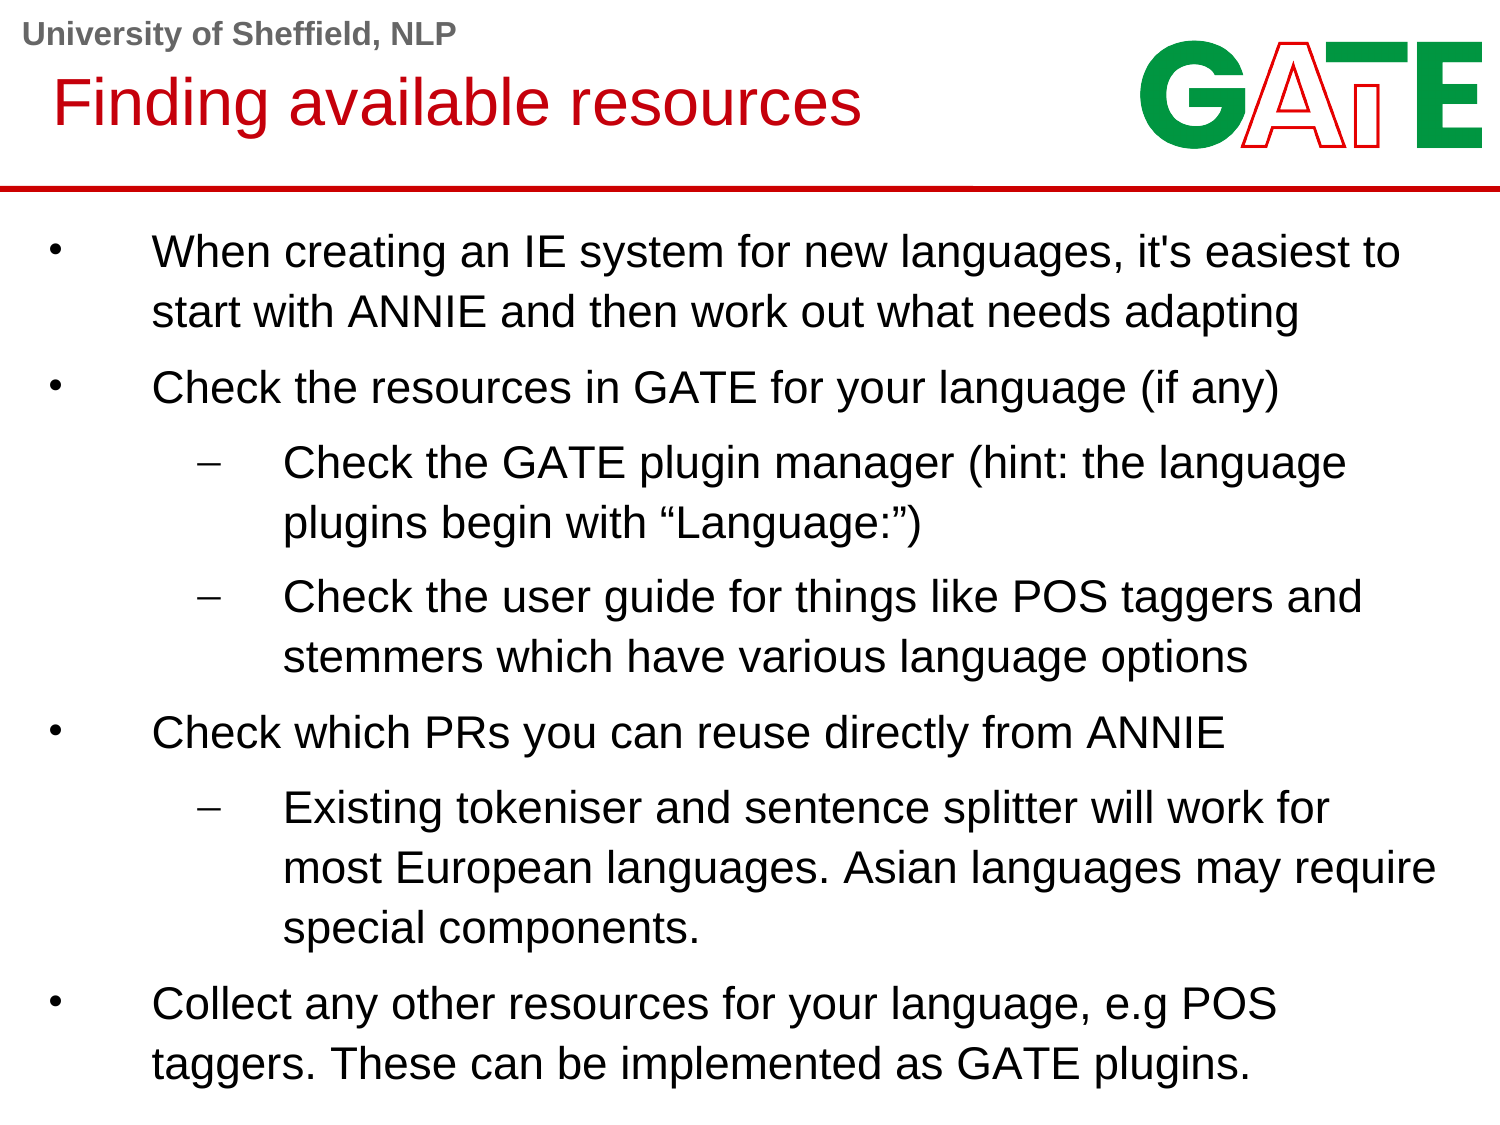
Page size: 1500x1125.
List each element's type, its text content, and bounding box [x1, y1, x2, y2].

title Finding available resources [37, 0, 1381, 197]
picture [1381, 23, 1489, 166]
list When creating an IE system for new languages, it's easiest to start with ANNIE and then work out what needs adapting Check the resources in GATE for your language (if any) Check the GATE plugin manager (hint: the language plugins begin with “Language:”) Check the user guide for things like POS taggers and stemmers which have various language options Check which PRs you can reuse directly from ANNIE Existing tokeniser and sentence splitter will work for most European languages. Asian languages may require special components. Collect any other resources for your language, e.g POS taggers. These can be implemented as GATE plugins. [33, 208, 1453, 1099]
